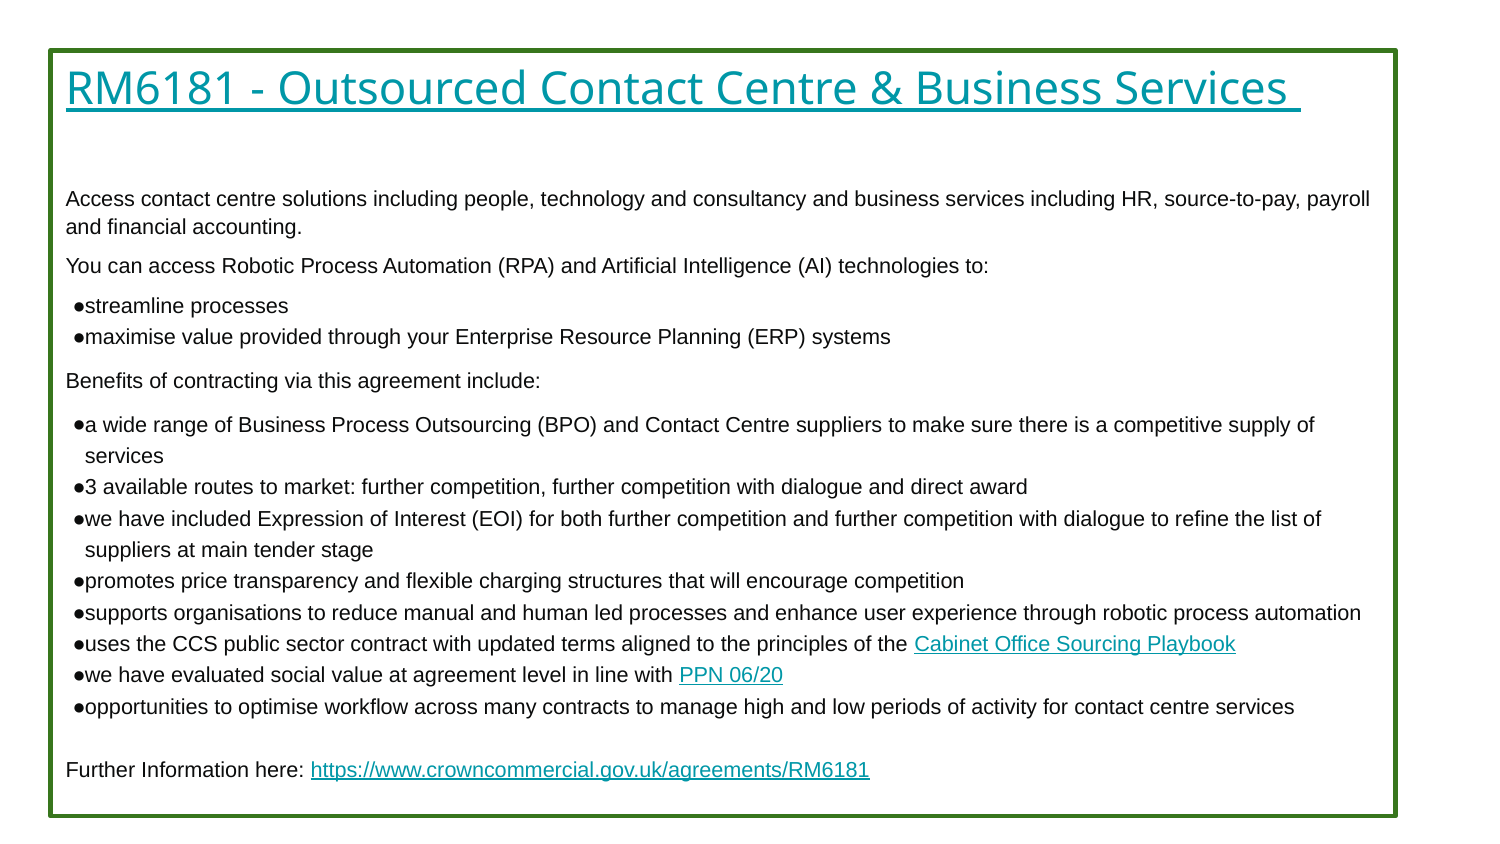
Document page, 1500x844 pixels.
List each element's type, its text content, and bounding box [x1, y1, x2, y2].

list RM6181 - Outsourced Contact Centre & Business Services Access contact centre solutions including people, technology and consultancy and business services including HR, source-to-pay, payroll and financial accounting. You can access Robotic Process Automation (RPA) and Artificial Intelligence (AI) technologies to: streamline processes maximise value provided through your Enterprise Resource Planning (ERP) systems Benefits of contracting via this agreement include: a wide range of Business Process Outsourcing (BPO) and Contact Centre suppliers to make sure there is a competitive supply of services 3 available routes to market: further competition, further competition with dialogue and direct award we have included Expression of Interest (EOI) for both further competition and further competition with dialogue to refine the list of suppliers at main tender stage promotes price transparency and flexible charging structures that will encourage competition supports organisations to reduce manual and human led processes and enhance user experience through robotic process automation uses the CCS public sector contract with updated terms aligned to the principles of the Cabinet Office Sourcing Playbook we have evaluated social value at agreement level in line with PPN 06/20 opportunities to optimise workflow across many contracts to manage high and low periods of activity for contact centre services Further Information here: https://www.crowncommercial.gov.uk/agreements/RM6181 [50, 50, 1396, 816]
